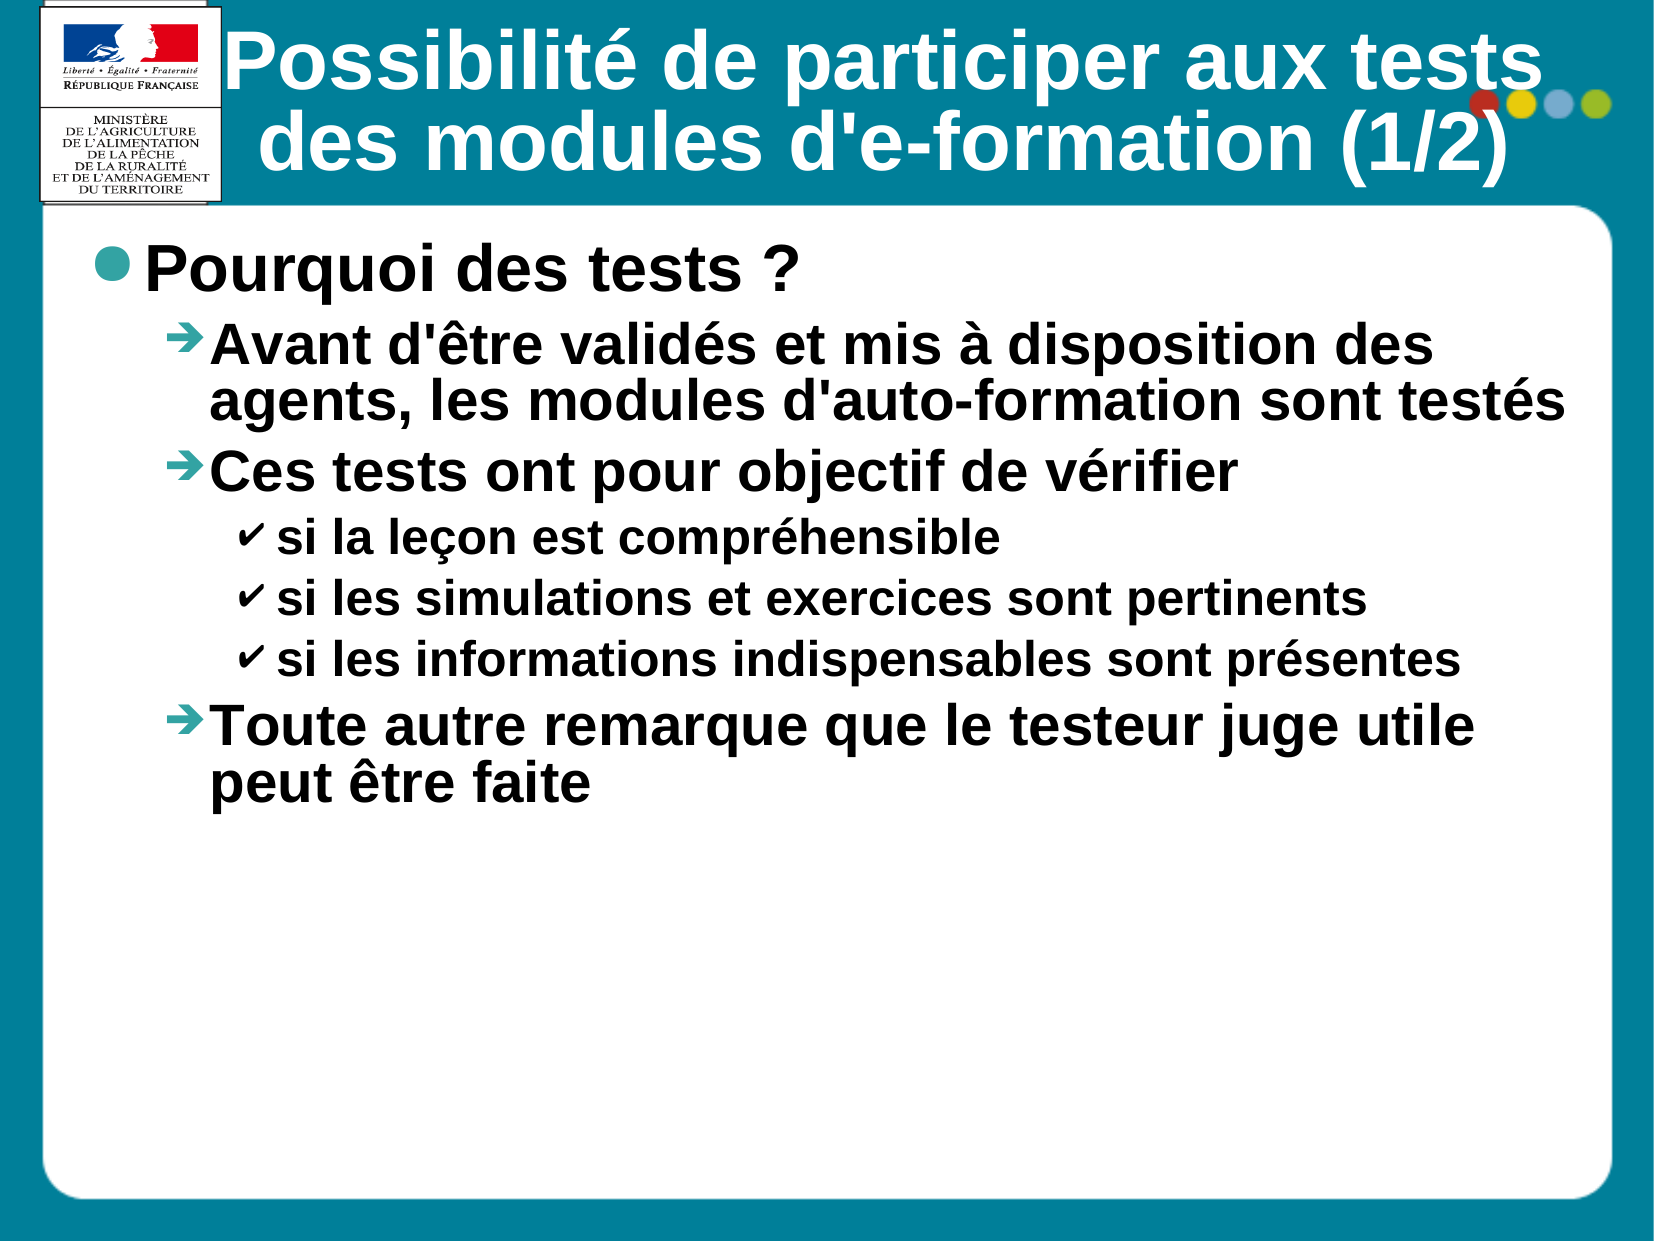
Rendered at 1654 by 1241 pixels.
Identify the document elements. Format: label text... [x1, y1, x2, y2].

picture [0, 0, 1654, 1241]
list Pourquoi des tests ? Avant d'être validés et mis à disposition des agents, les modules d'auto-formation sont testés Ces tests ont pour objectif de vérifier si la leçon est compréhensible si les simulations et exercices sont pertinents si les informations indispensables sont présentes Toute autre remarque que le testeur juge utile peut être faite [88, 239, 1595, 1121]
title Possibilité de participer aux tests des modules d'e-formation (1/2) [198, 0, 1571, 229]
